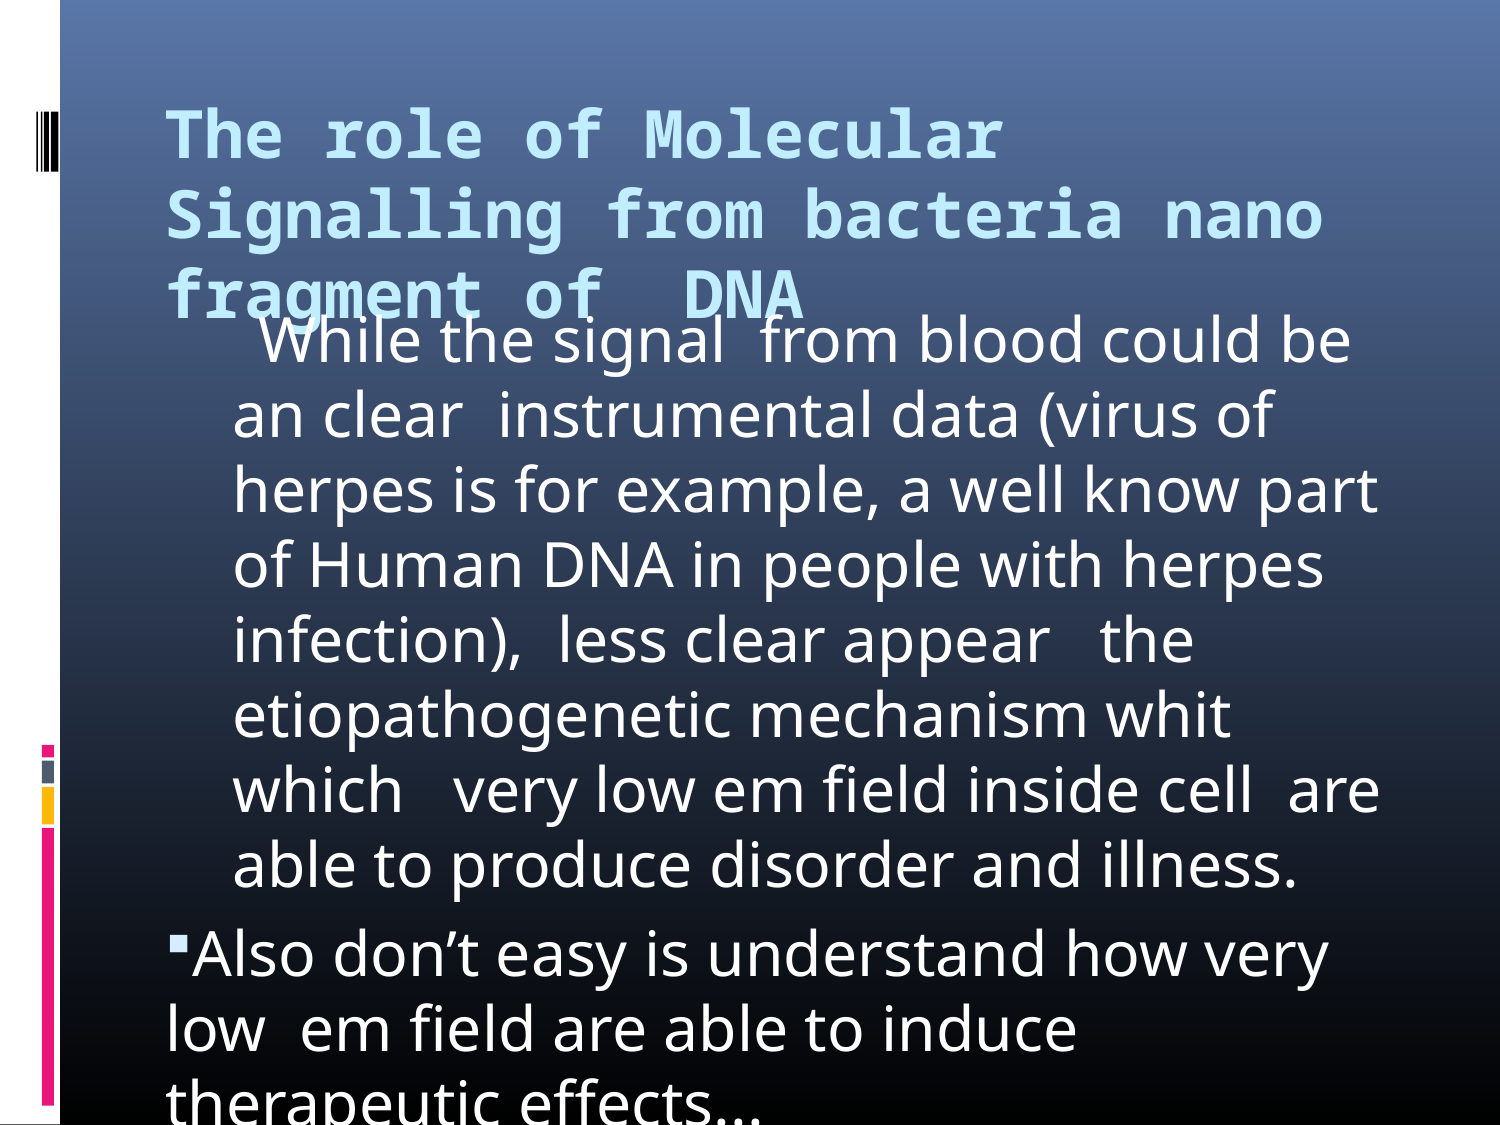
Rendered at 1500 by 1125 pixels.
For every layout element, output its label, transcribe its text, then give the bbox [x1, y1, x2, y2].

text_box While the signal from blood could be an clear instrumental data (virus of herpes is for example, a well know part of Human DNA in people with herpes infection), less clear appear the etiopathogenetic mechanism whit which very low em field inside cell are able to produce disorder and illness. Also don’t easy is understand how very low em field are able to induce therapeutic effects... [150, 292, 1426, 1125]
text_box The role of Molecular Signalling from bacteria nano fragment of DNA [150, 84, 1426, 292]
